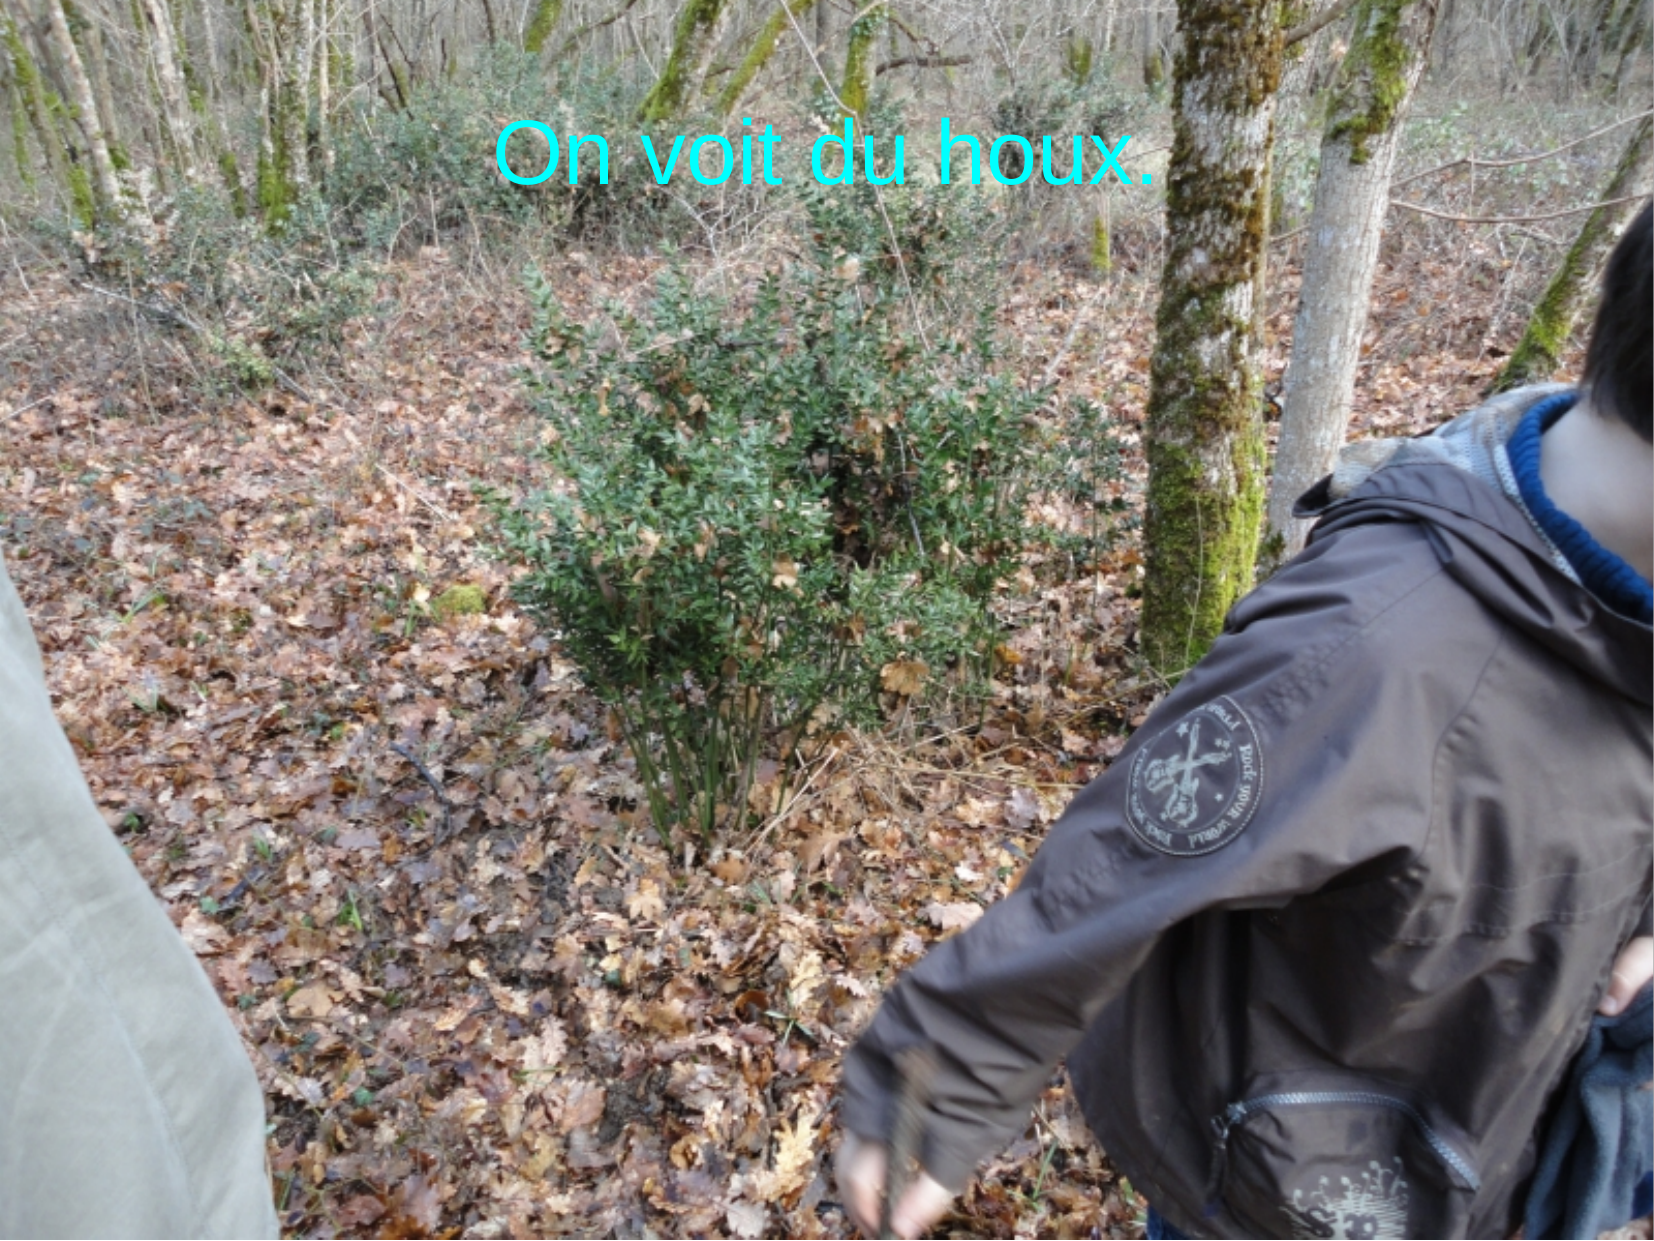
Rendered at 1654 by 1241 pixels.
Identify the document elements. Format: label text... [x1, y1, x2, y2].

title On voit du houx. [82, 49, 1571, 257]
picture [0, 0, 1654, 1240]
